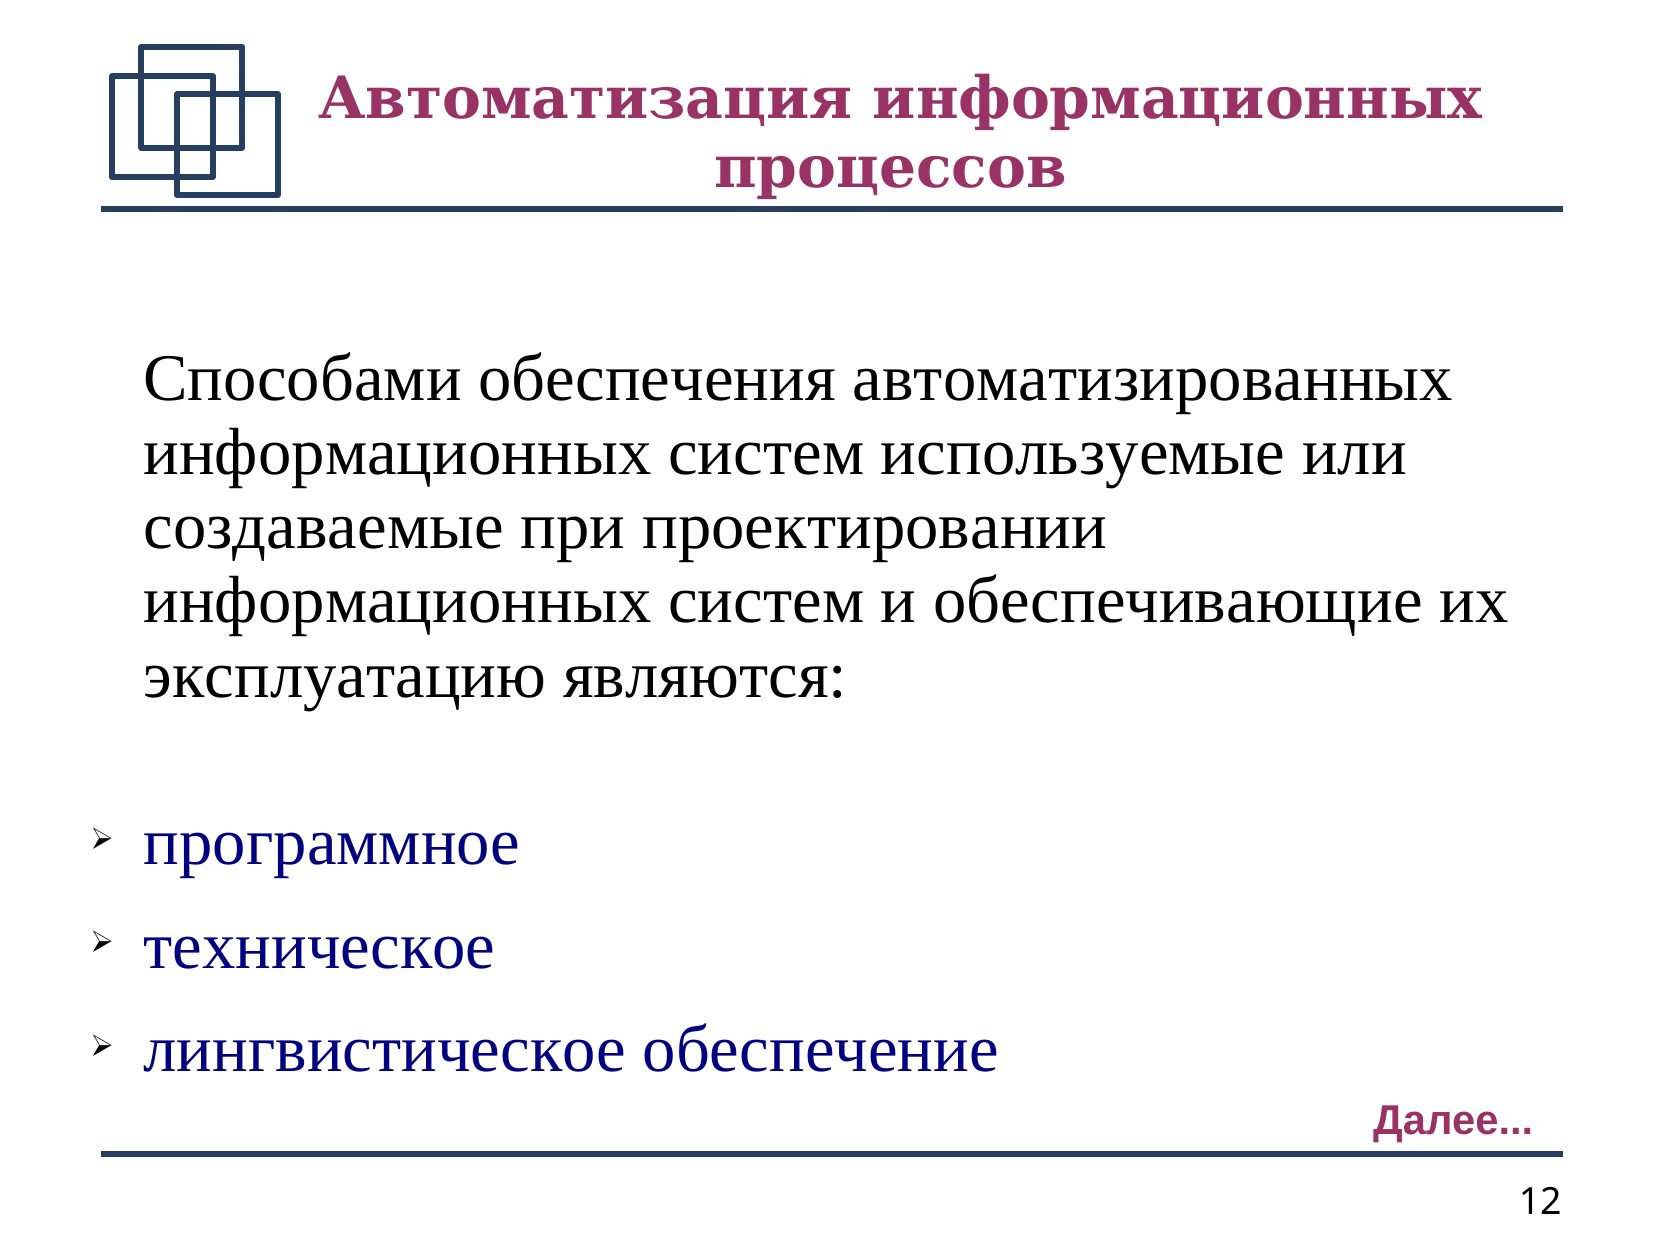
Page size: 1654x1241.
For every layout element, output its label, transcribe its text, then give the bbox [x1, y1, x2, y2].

text_box Автоматизация информационных процессов [147, 29, 1654, 236]
list Способами обеспечения автоматизированных информационных систем используемые или создаваемые при проектировании информационных систем и обеспечивающие их эксплуатацию являются: программное техническое лингвистическое обеспечение [72, 341, 1561, 1160]
text_box Далее... [1358, 1089, 1595, 1153]
